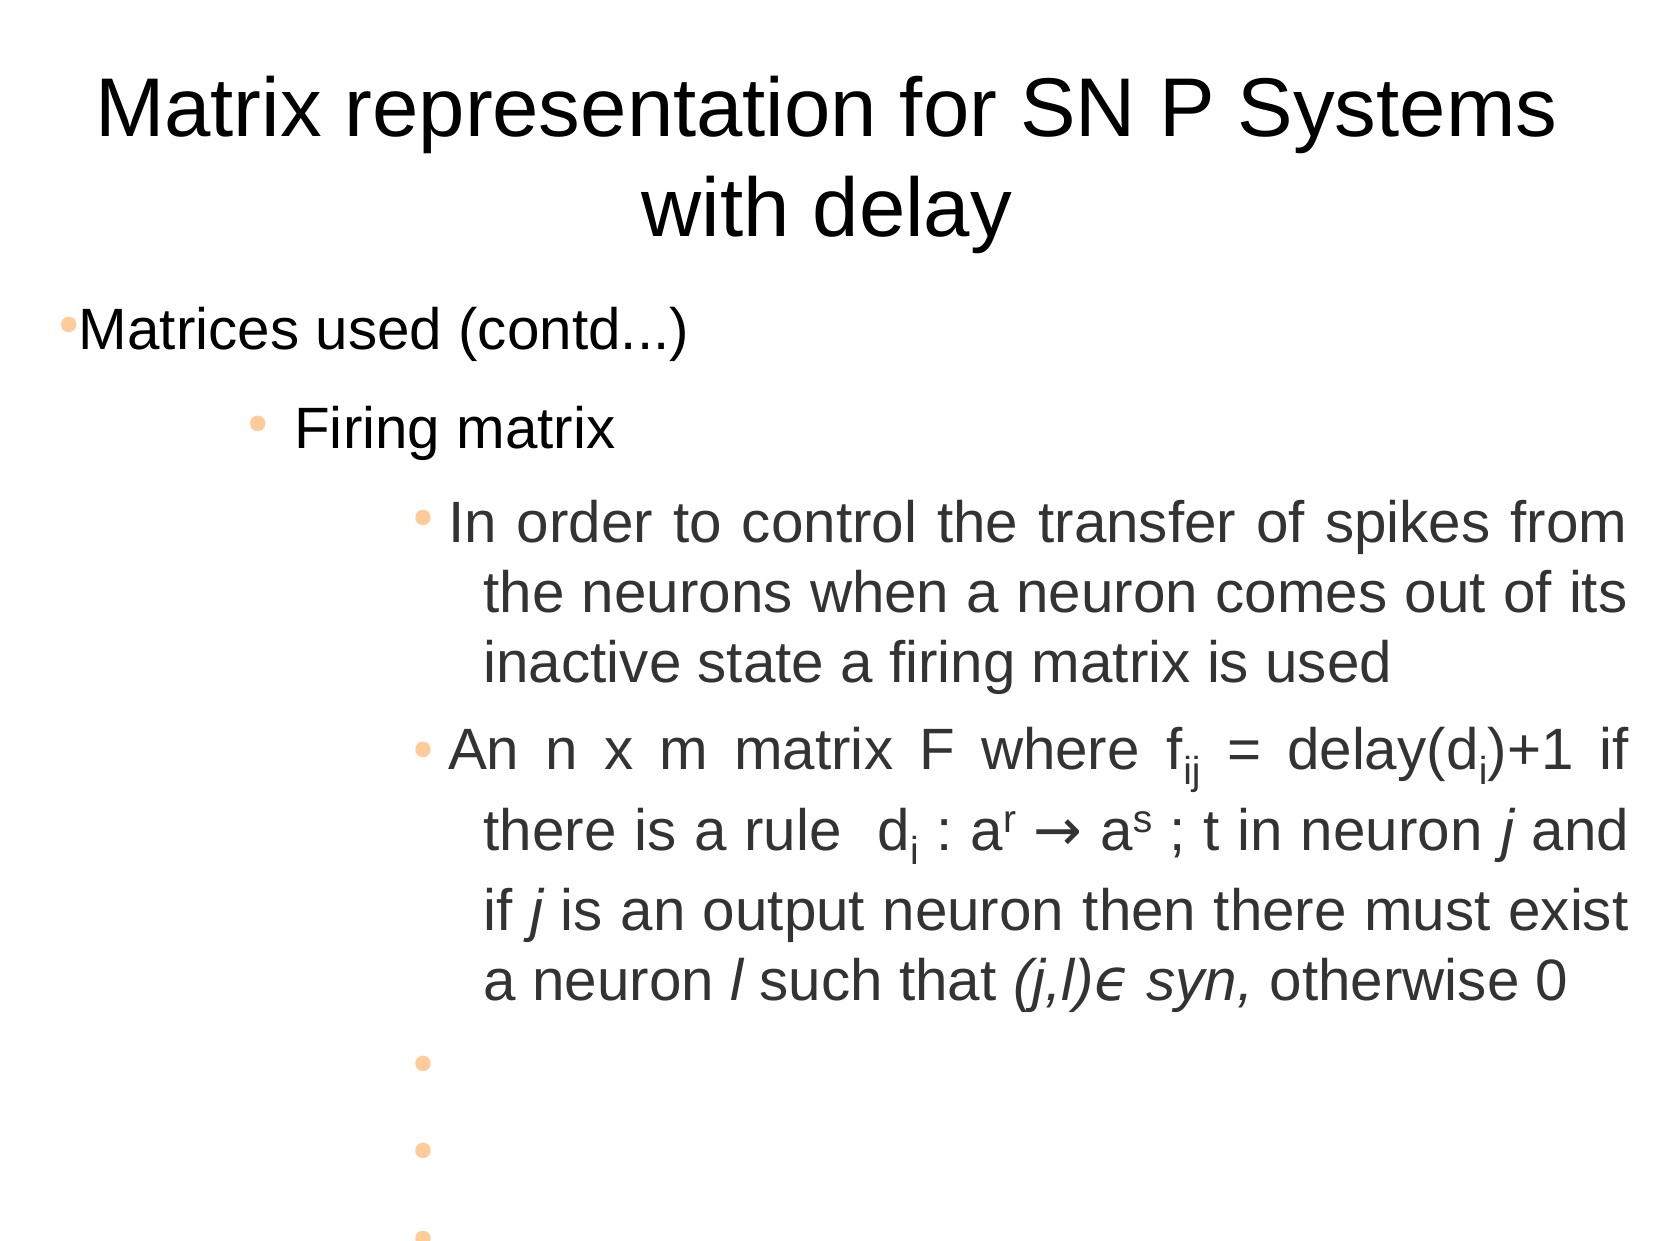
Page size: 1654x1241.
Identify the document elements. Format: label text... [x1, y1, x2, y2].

list Matrices used (contd...) Firing matrix In order to control the transfer of spikes from the neurons when a neuron comes out of its inactive state a firing matrix is used An n x m matrix F where fij = delay(di)+1 if there is a rule di : ar → as ; t in neuron j and if j is an output neuron then there must exist a neuron l such that (j,l)ϵ syn, otherwise 0 [58, 291, 1630, 1241]
title Matrix representation for SN P Systems with delay [82, 49, 1571, 257]
